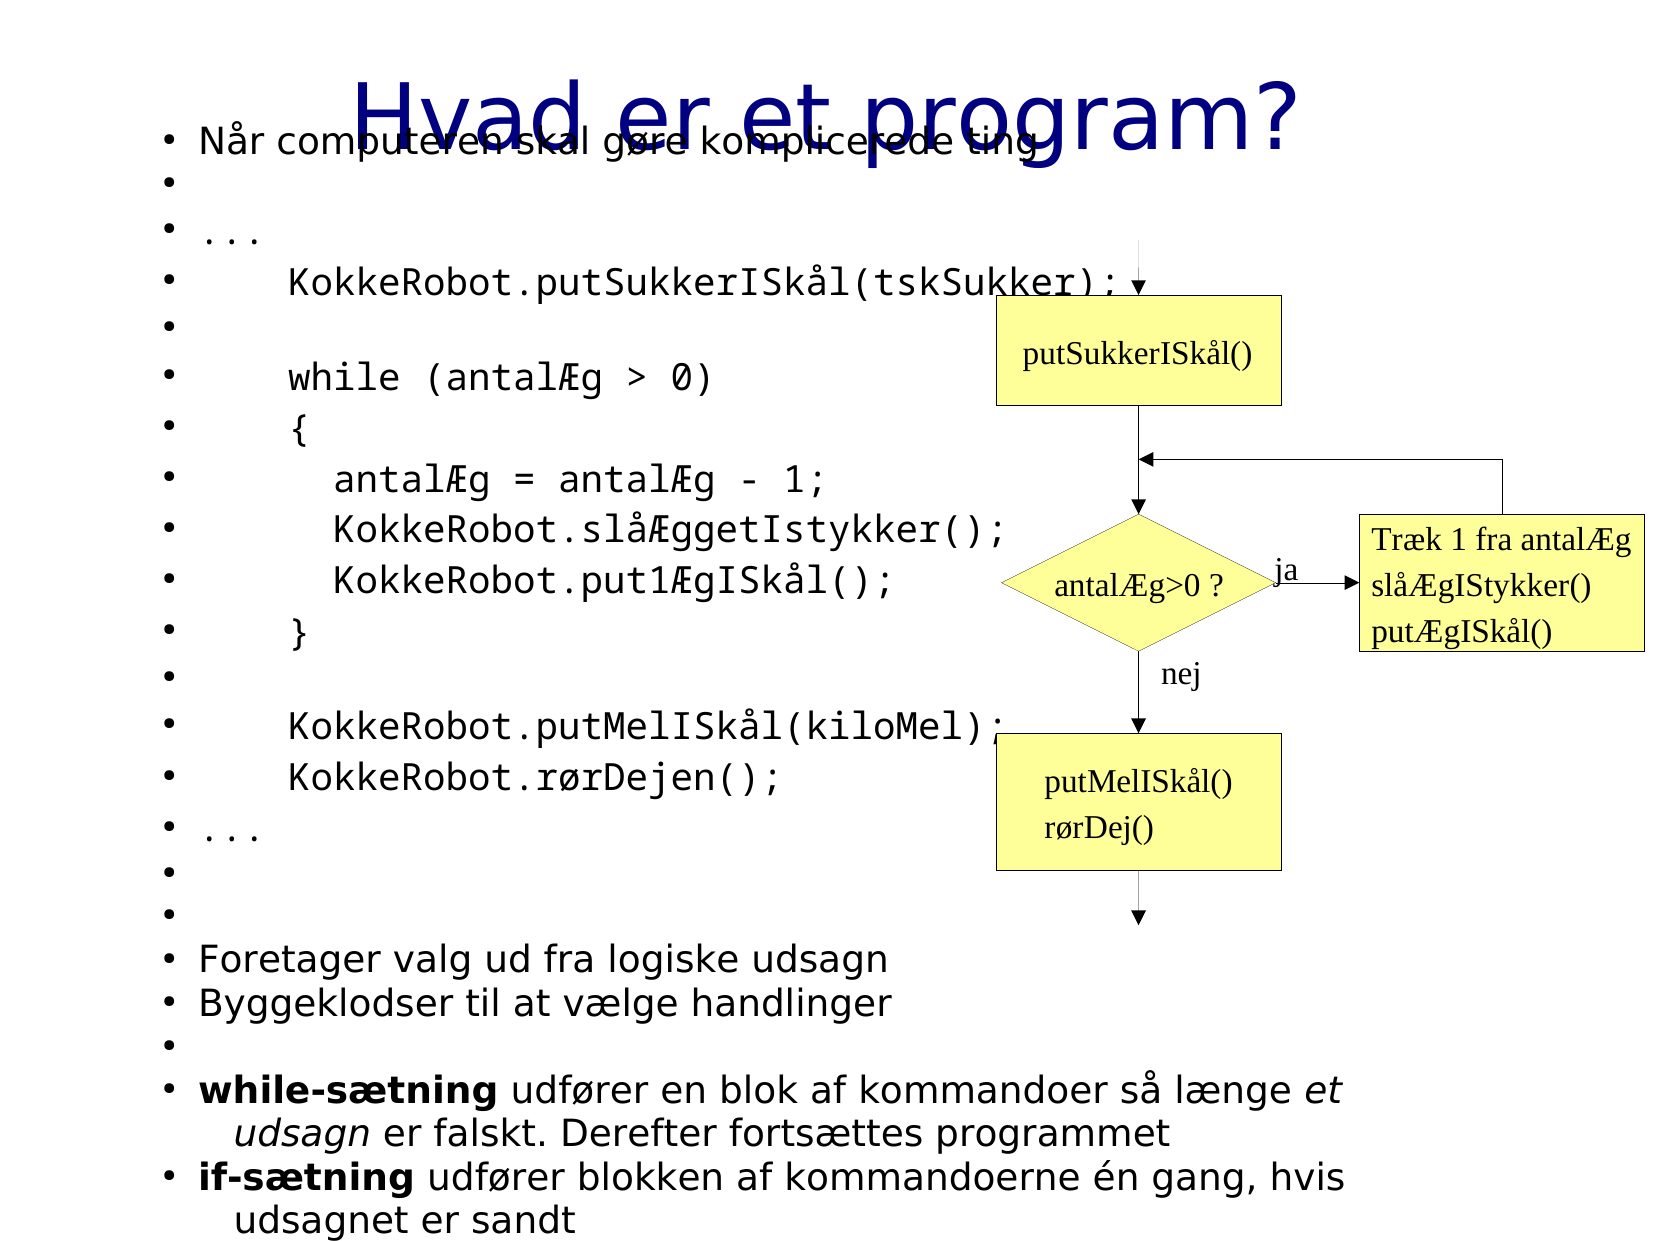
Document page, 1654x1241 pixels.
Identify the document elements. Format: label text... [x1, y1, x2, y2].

chart [946, 227, 1654, 942]
subtitle Når computeren skal gøre komplicerede ting ... KokkeRobot.putSukkerISkål(tskSukker); while (antalÆg > 0) { antalÆg = antalÆg - 1; KokkeRobot.slåÆggetIstykker(); KokkeRobot.put1ÆgISkål(); } KokkeRobot.putMelISkål(kiloMel); KokkeRobot.rørDejen(); ... Foretager valg ud fra logiske udsagn Byggeklodser til at vælge handlinger while-sætning udfører en blok af kommandoer så længe et udsagn er falskt. Derefter fortsættes programmet if-sætning udfører blokken af kommandoerne én gang, hvis udsagnet er sandt [91, 154, 1369, 1208]
title Hvad er et program? [105, 14, 1549, 222]
